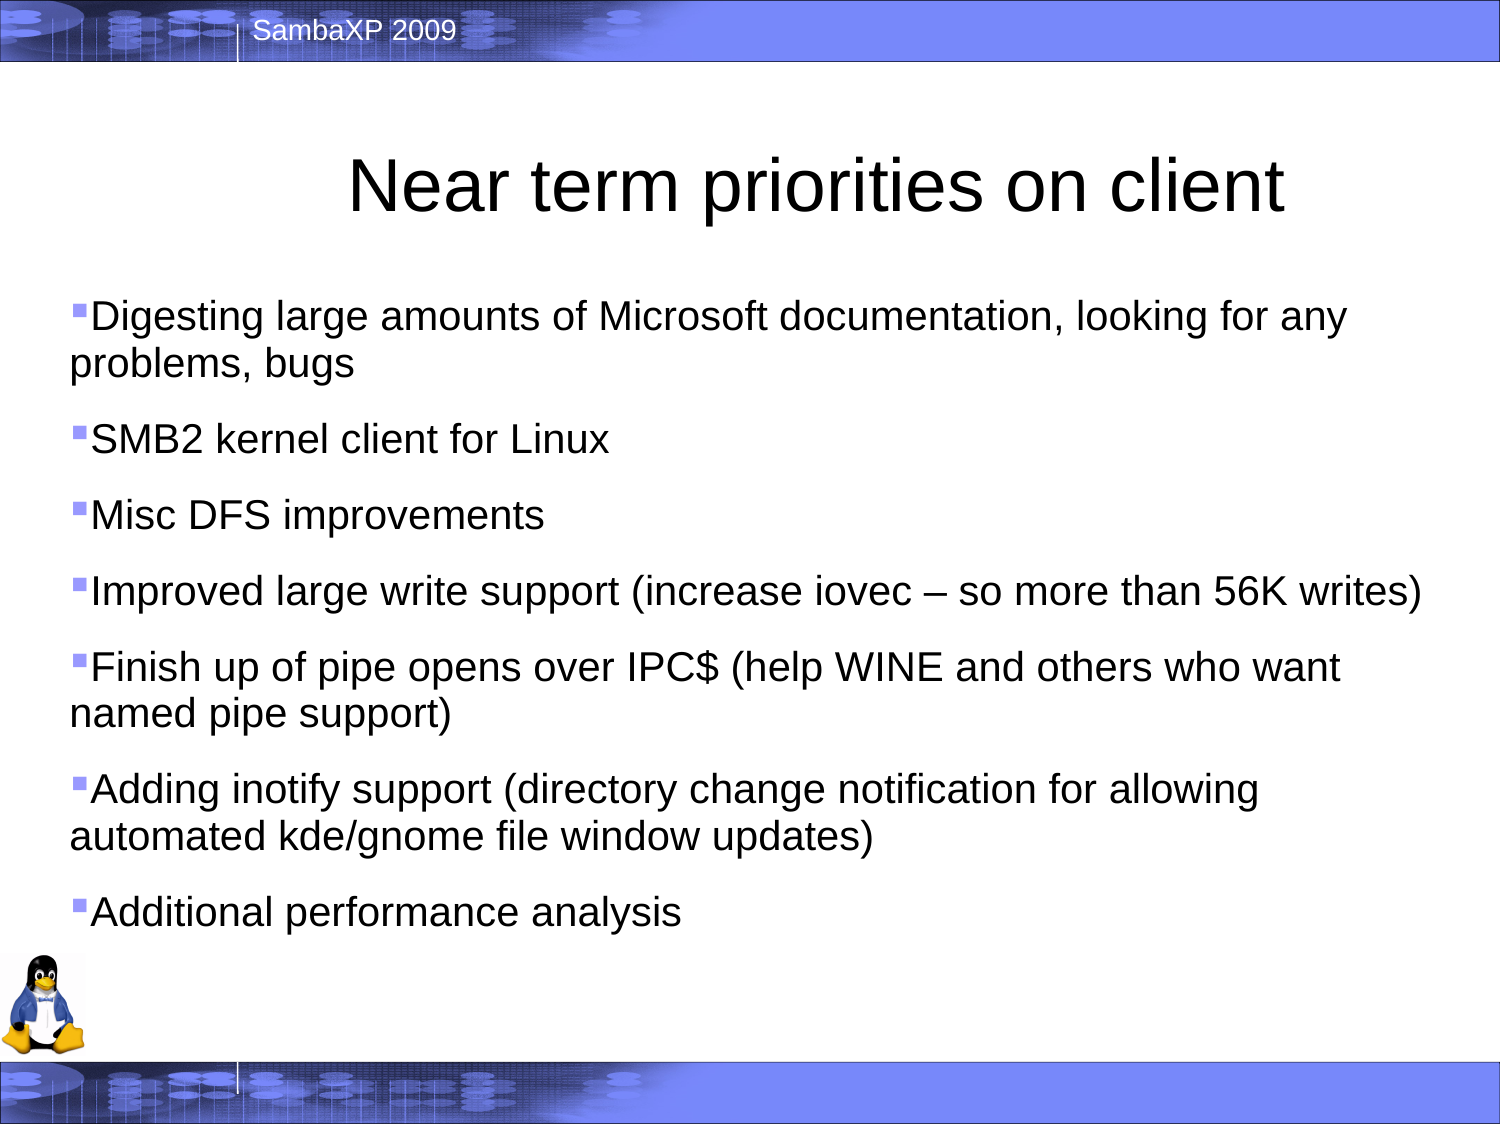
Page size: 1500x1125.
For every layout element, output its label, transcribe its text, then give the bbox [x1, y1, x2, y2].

title Near term priorities on client [69, 143, 1422, 228]
picture [1, 1, 1499, 61]
picture [1, 1063, 1499, 1123]
list Digesting large amounts of Microsoft documentation, looking for any problems, bugs SMB2 kernel client for Linux Misc DFS improvements Improved large write support (increase iovec – so more than 56K writes) Finish up of pipe opens over IPC$ (help WINE and others who want named pipe support) Adding inotify support (directory change notification for allowing automated kde/gnome file window updates) Additional performance analysis [69, 293, 1432, 936]
